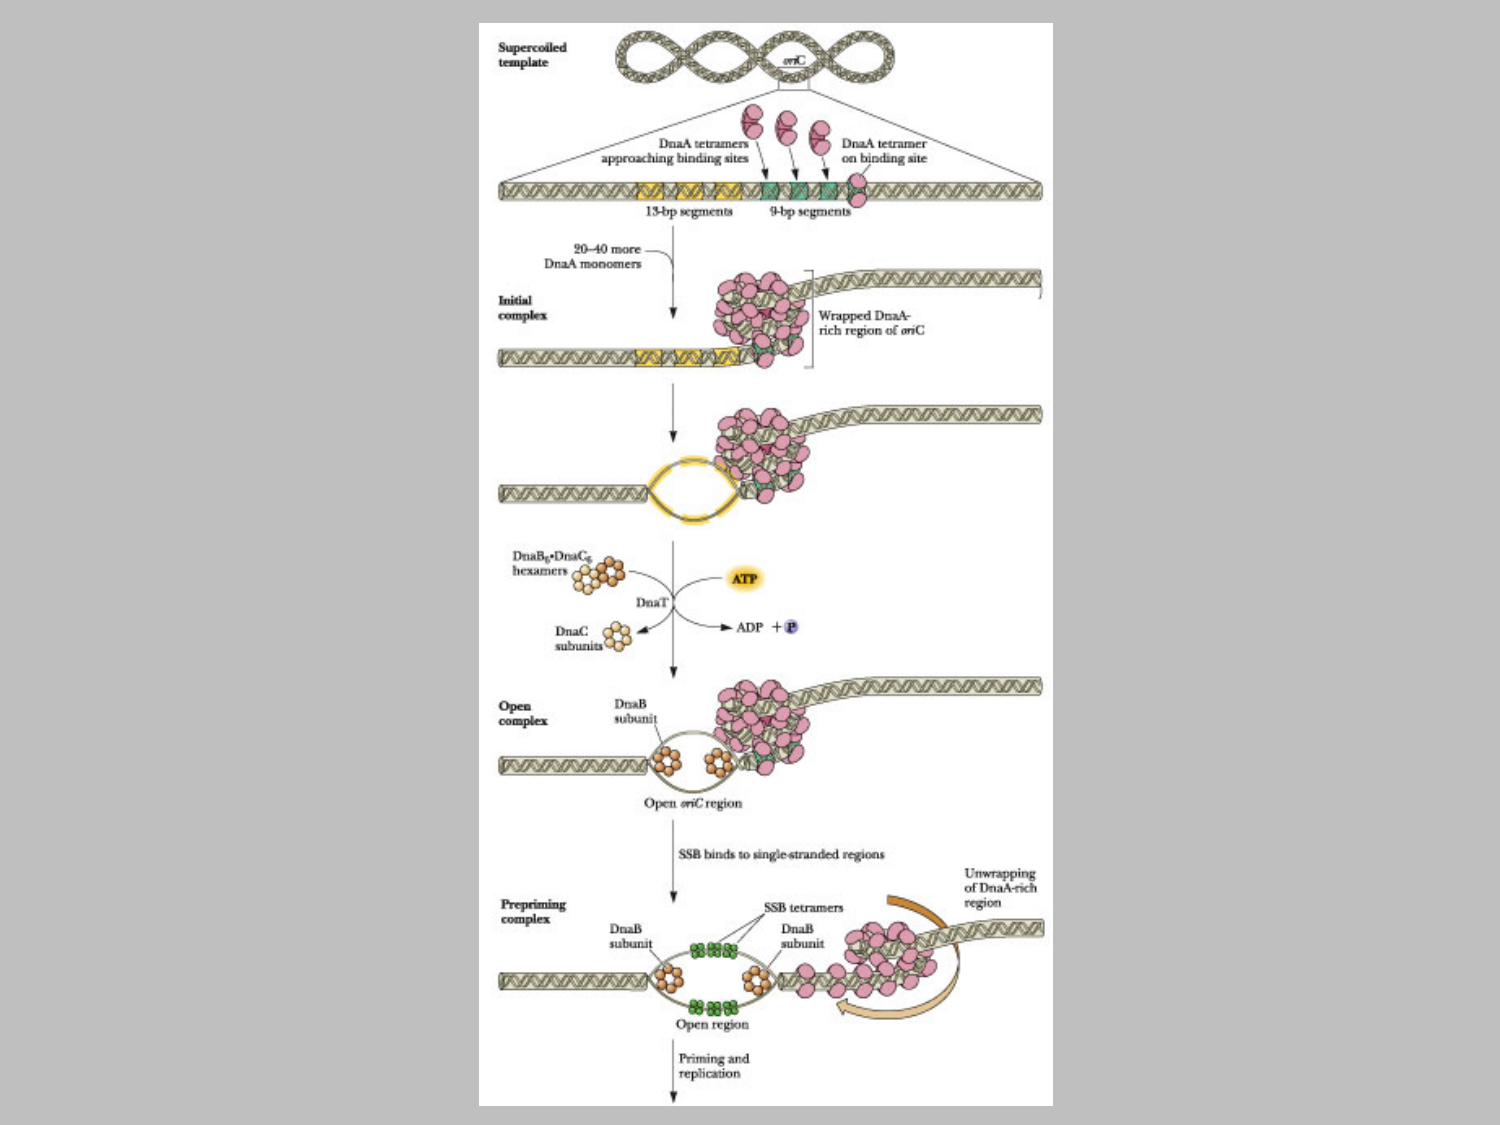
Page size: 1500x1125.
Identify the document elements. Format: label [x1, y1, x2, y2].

picture [479, 23, 1053, 1106]
